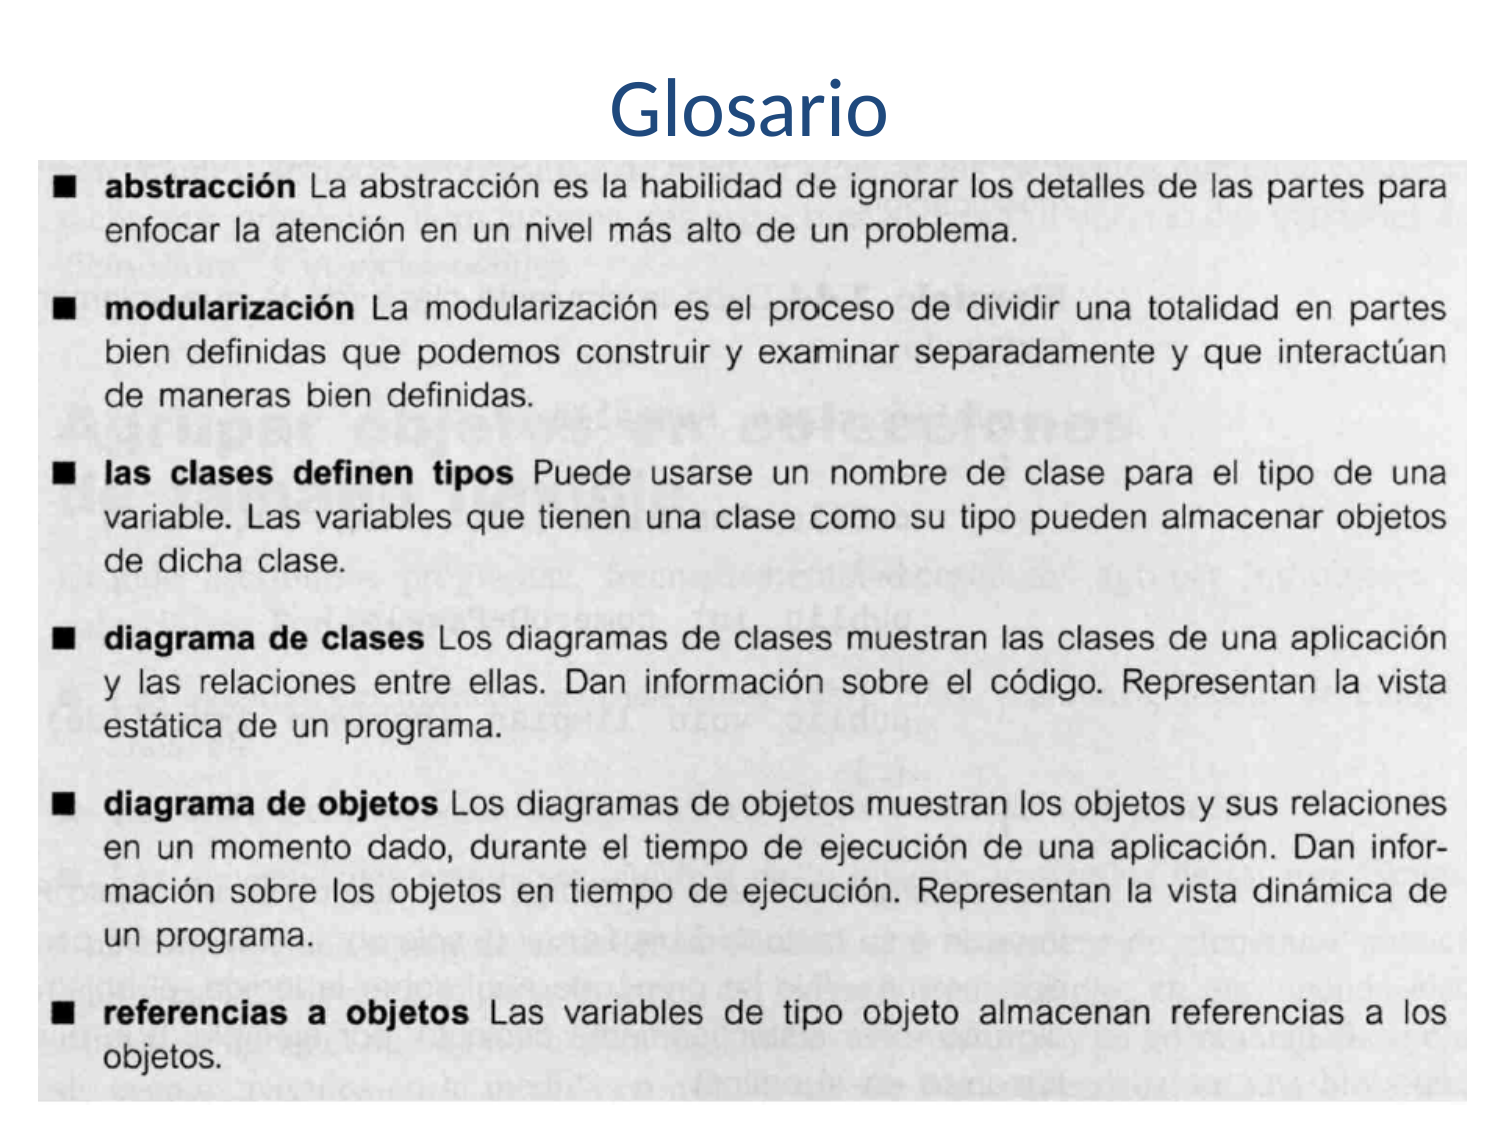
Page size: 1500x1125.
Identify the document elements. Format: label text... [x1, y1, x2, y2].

title Glosario [75, 45, 1426, 161]
picture [38, 160, 1467, 1105]
